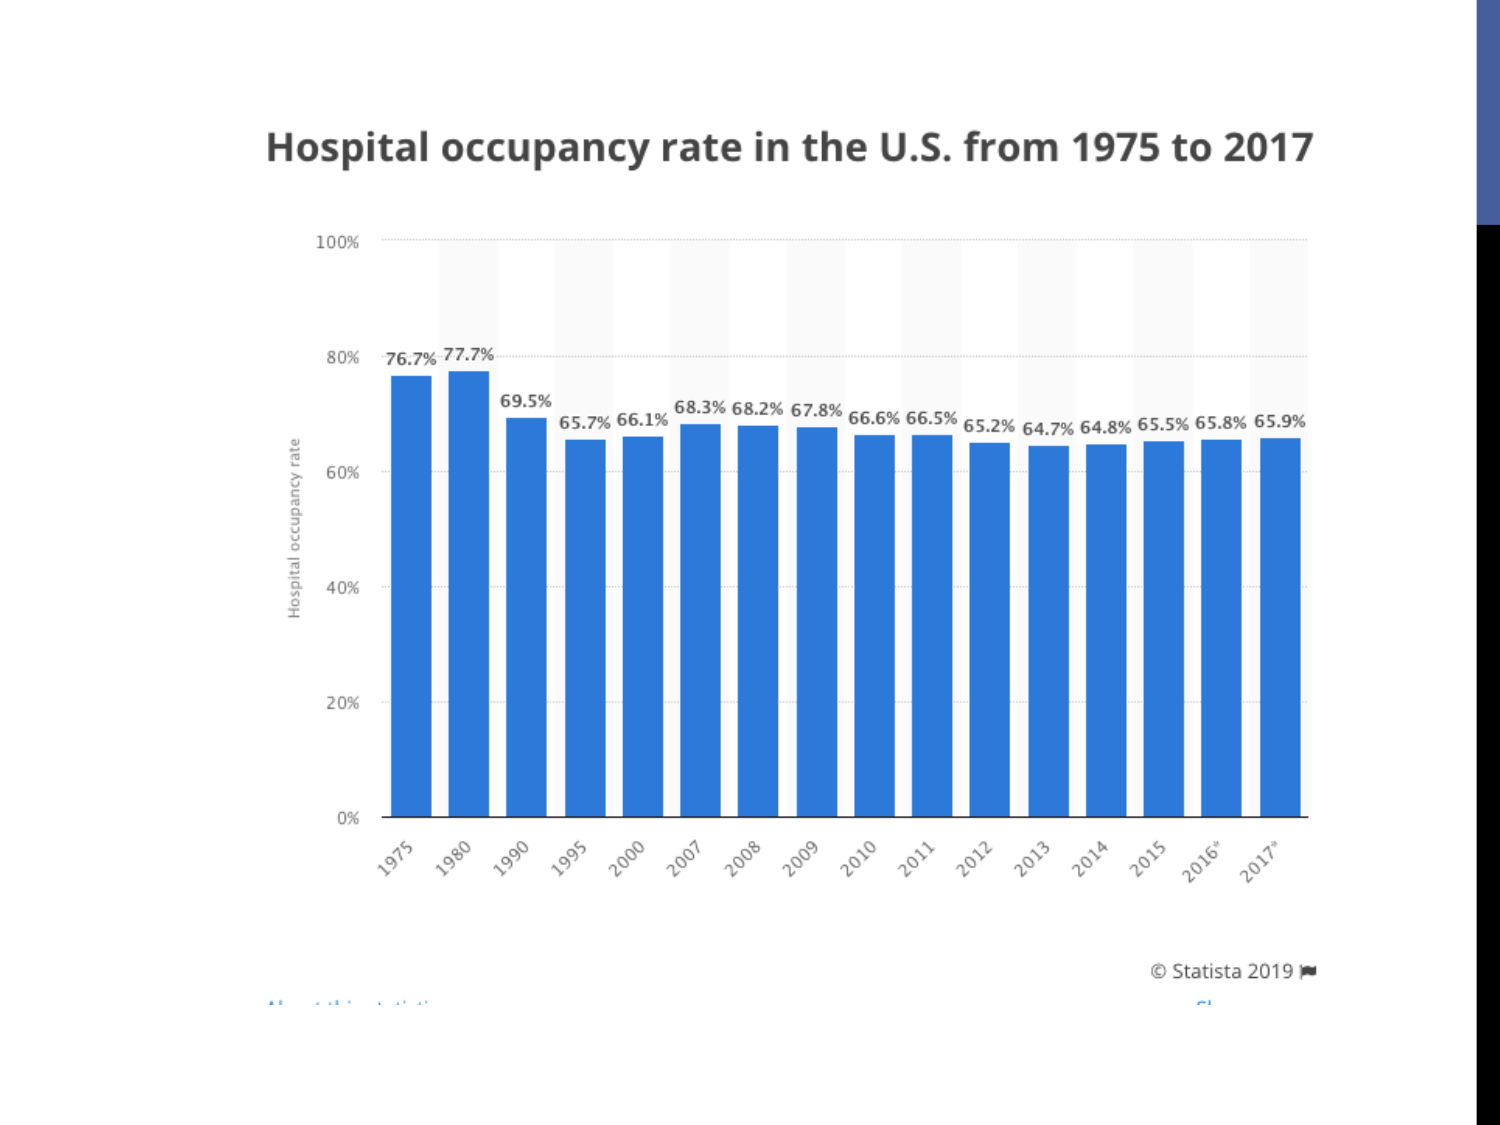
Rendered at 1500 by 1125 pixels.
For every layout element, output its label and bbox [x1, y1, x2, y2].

picture [0, 124, 1500, 1005]
